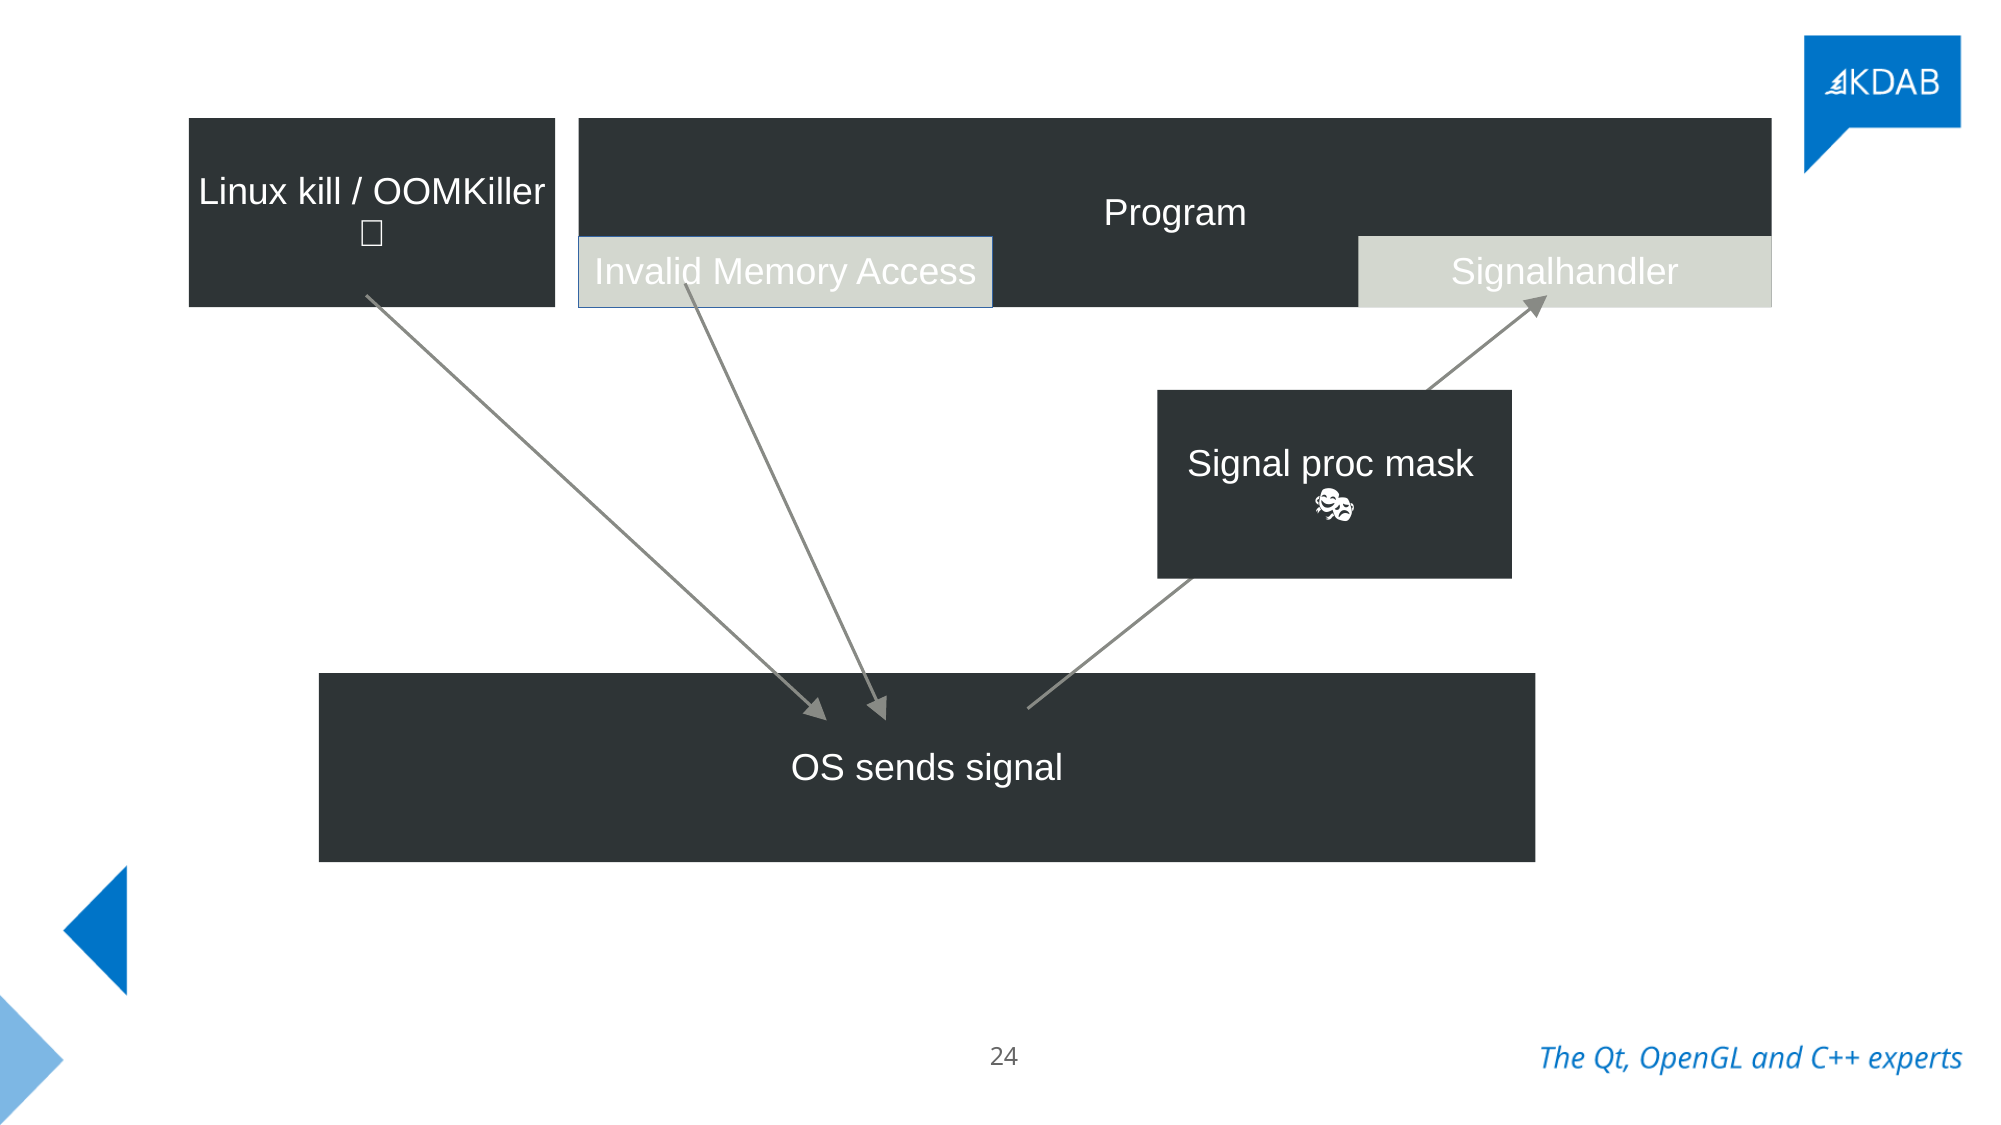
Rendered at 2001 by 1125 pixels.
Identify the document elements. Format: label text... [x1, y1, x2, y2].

picture [0, 0, 2001, 1125]
text_box Invalid Memory Access [578, 236, 993, 308]
text_box Signal proc mask 🎭 [1157, 389, 1512, 579]
text_box Linux kill / OOMKiller 🔪 [188, 118, 556, 308]
text_box OS sends signal [318, 673, 1536, 863]
text_box Program [578, 118, 1772, 308]
text_box Signalhandler [1358, 236, 1772, 308]
